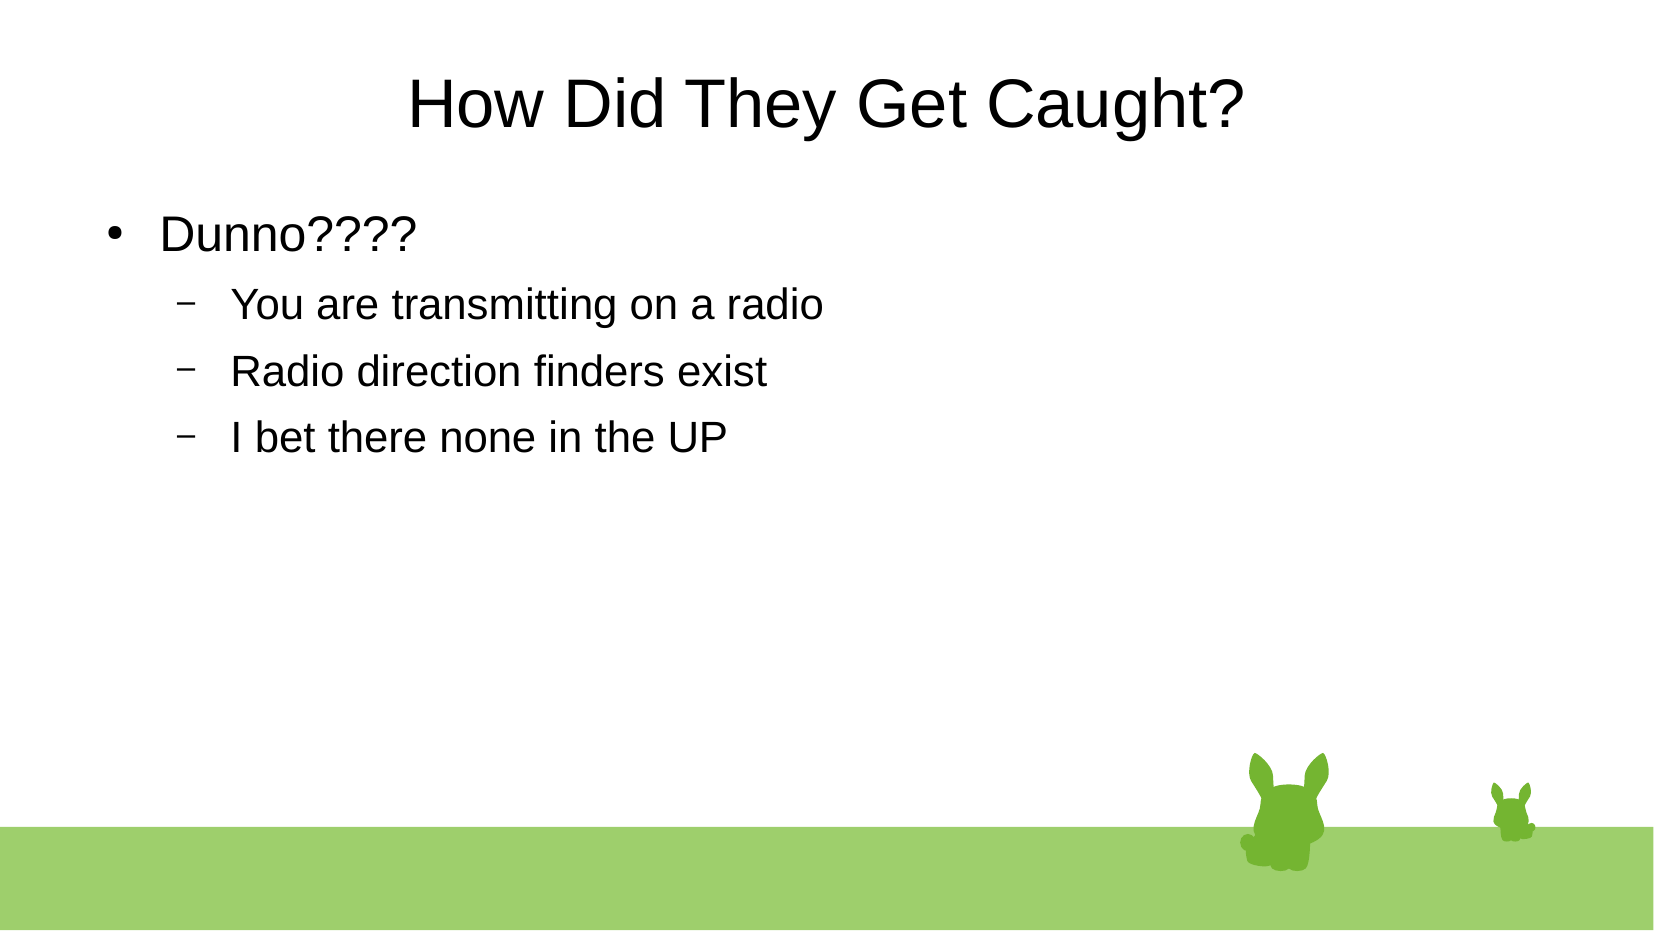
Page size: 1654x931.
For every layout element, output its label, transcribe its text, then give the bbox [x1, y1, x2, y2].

list Dunno???? You are transmitting on a radio Radio direction finders exist I bet there none in the UP [88, 206, 1565, 739]
title How Did They Get Caught? [88, 29, 1565, 178]
